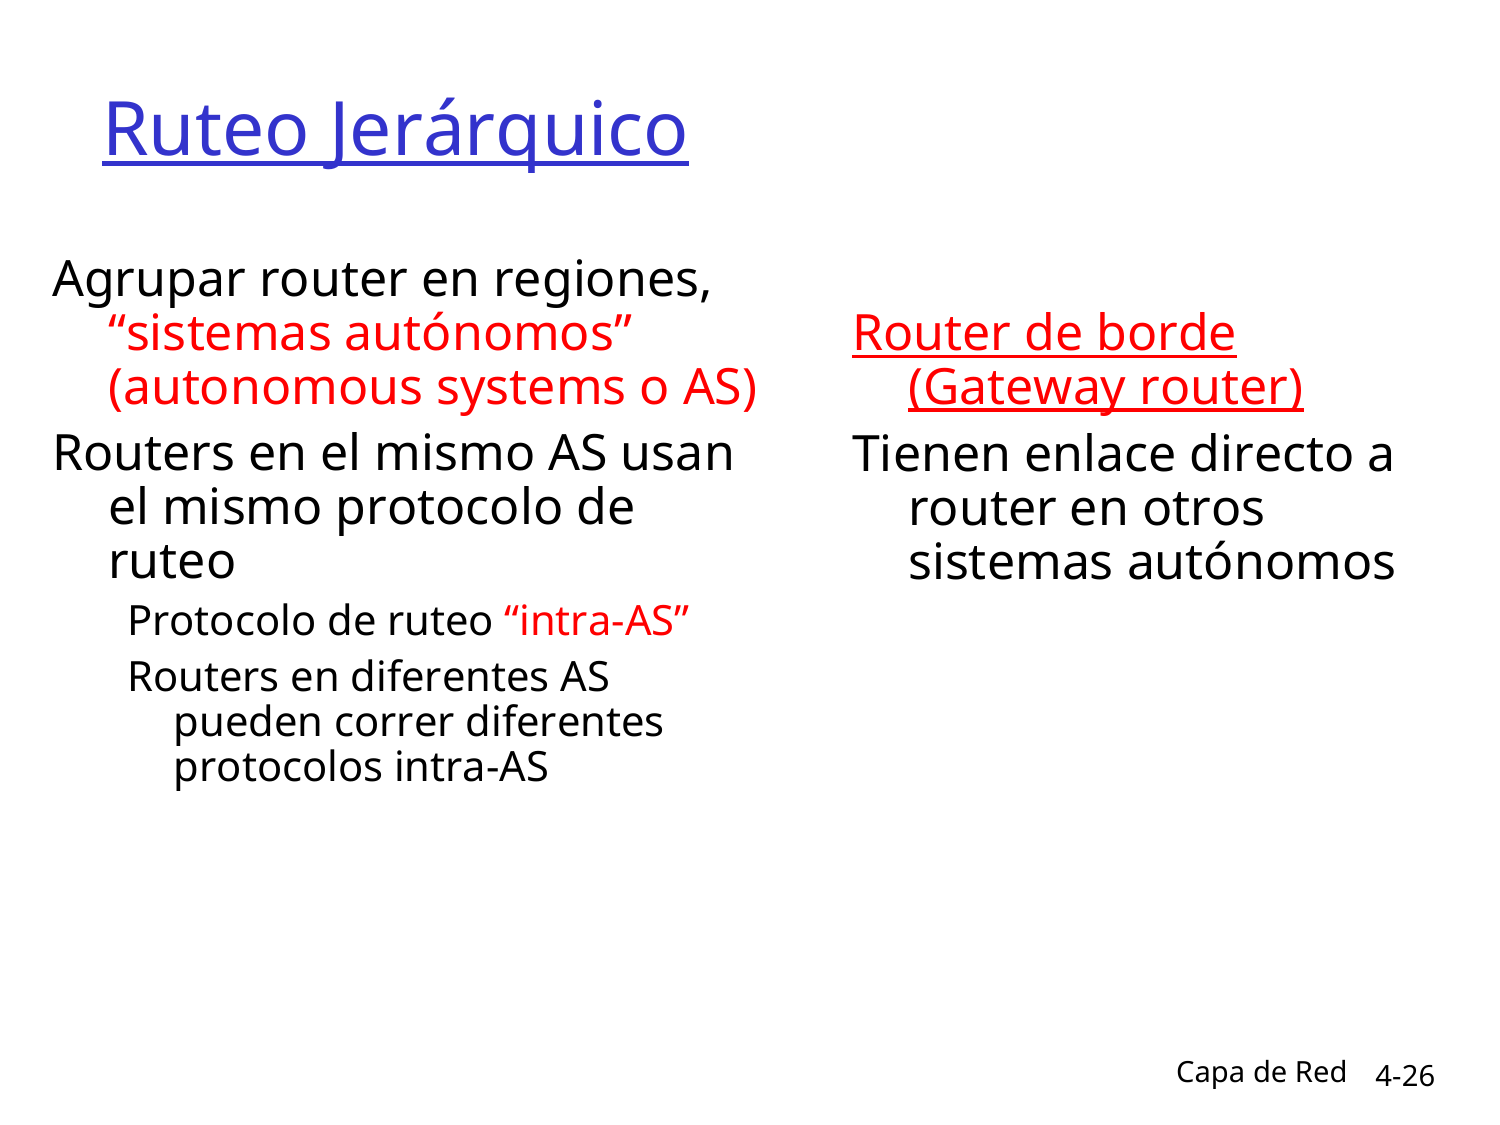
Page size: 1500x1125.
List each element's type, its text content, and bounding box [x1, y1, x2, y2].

text_box Ruteo Jerárquico [87, 83, 1363, 180]
text_box Router de borde (Gateway router) Tienen enlace directo a router en otros sistemas autónomos [837, 299, 1463, 598]
text_box Agrupar router en regiones, “sistemas autónomos” (autonomous systems o AS) Routers en el mismo AS usan el mismo protocolo de ruteo Protocolo de ruteo “intra-AS” Routers en diferentes AS pueden correr diferentes protocolos intra-AS [37, 245, 786, 798]
